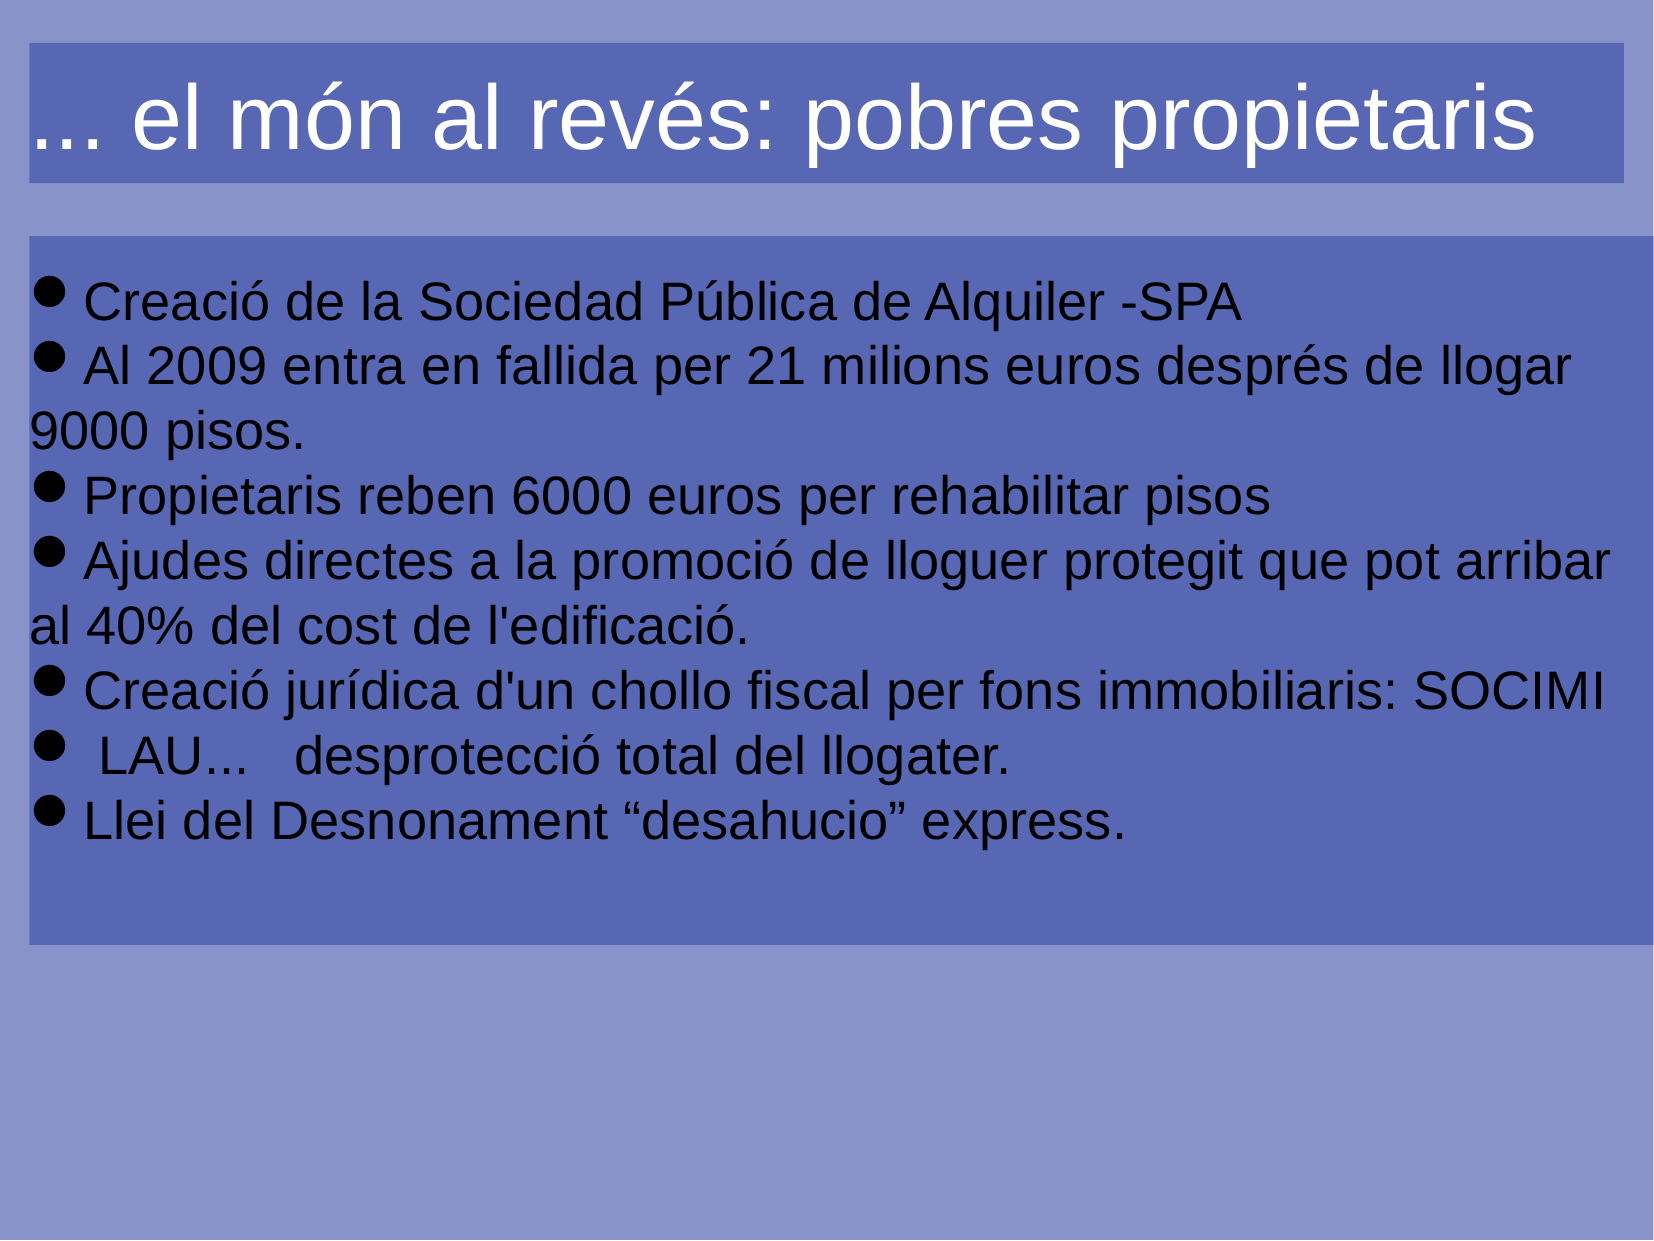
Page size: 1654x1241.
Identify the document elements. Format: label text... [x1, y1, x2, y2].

title ... el món al revés: pobres propietaris [29, 42, 1624, 184]
text_box Creació de la Sociedad Pública de Alquiler -SPA Al 2009 entra en fallida per 21 milions euros després de llogar 9000 pisos. Propietaris reben 6000 euros per rehabilitar pisos Ajudes directes a la promoció de lloguer protegit que pot arribar al 40% del cost de l'edificació. Creació jurídica d'un chollo fiscal per fons immobiliaris: SOCIMI LAU... desprotecció total del llogater. Llei del Desnonament “desahucio” express. [29, 236, 1654, 945]
